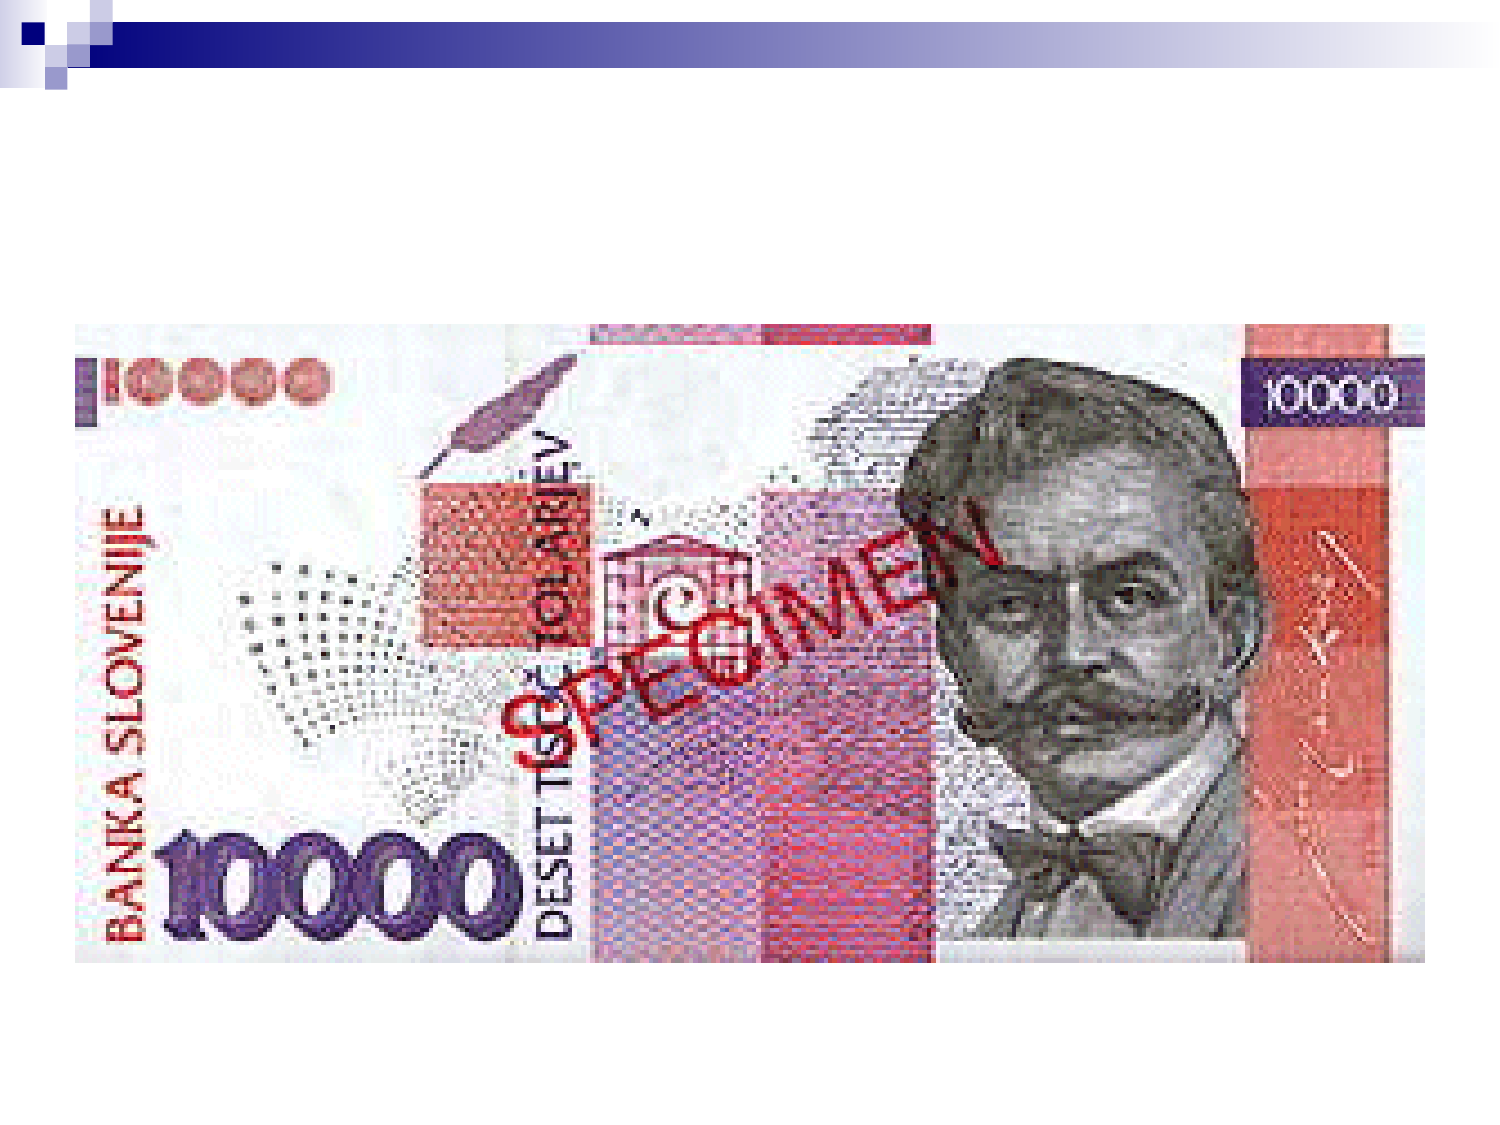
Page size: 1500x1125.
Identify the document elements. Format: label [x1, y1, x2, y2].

picture [75, 324, 1425, 963]
